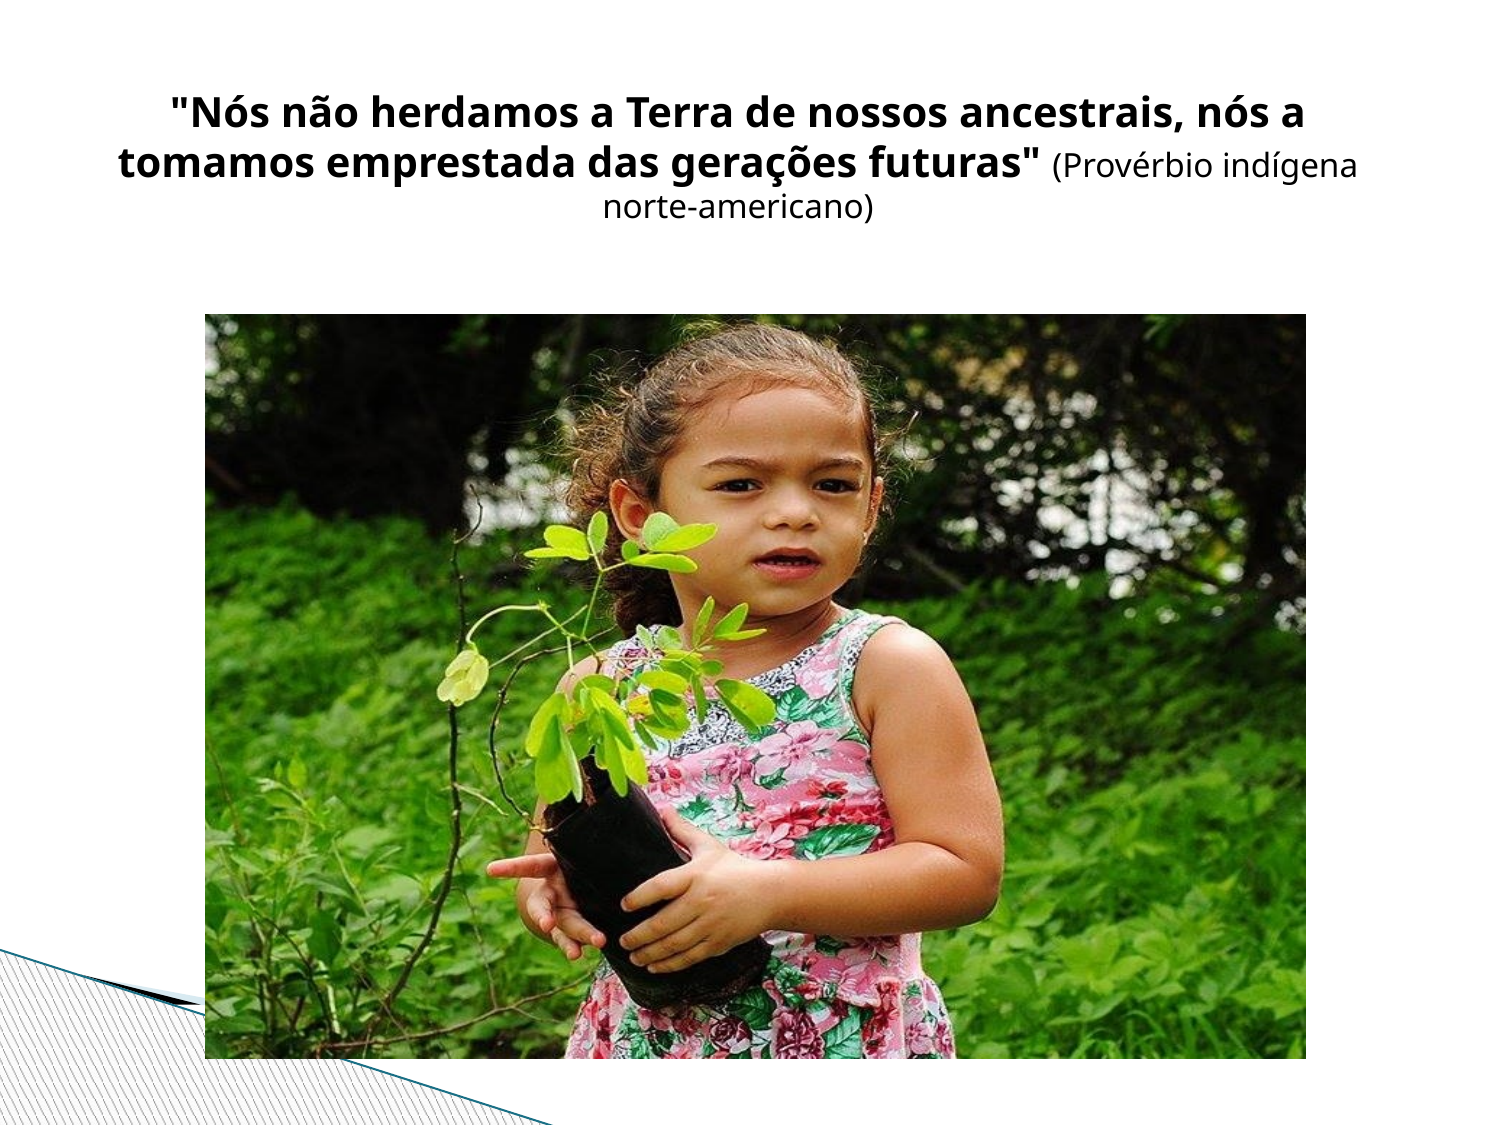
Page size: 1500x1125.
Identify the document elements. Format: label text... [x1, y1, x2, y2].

text_box "Nós não herdamos a Terra de nossos ancestrais, nós a tomamos emprestada das gerações futuras" (Provérbio indígena norte-americano) [64, 78, 1412, 233]
picture [0, 314, 1306, 1125]
